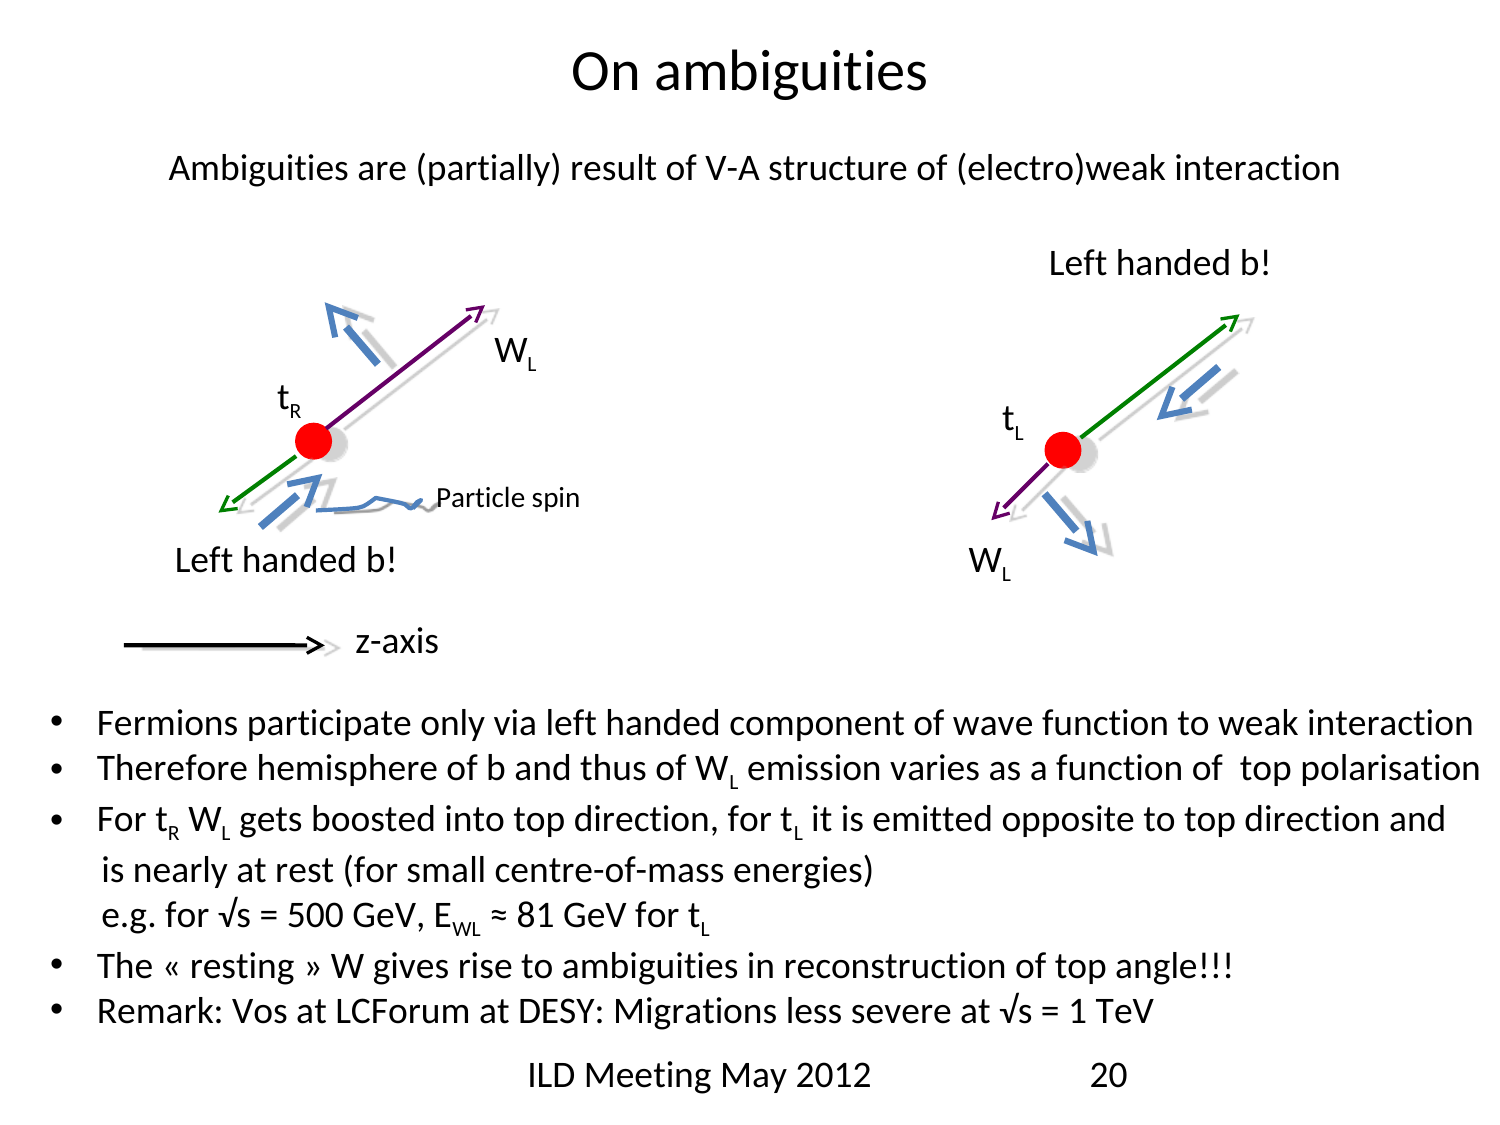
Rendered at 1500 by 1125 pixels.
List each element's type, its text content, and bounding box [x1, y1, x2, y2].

title On ambiguities [75, 0, 1426, 161]
text_box Particle spin [421, 470, 596, 521]
text_box WL [953, 527, 1027, 594]
text_box z-axis [340, 608, 455, 669]
text_box [295, 423, 332, 459]
text_box Left handed b! [1034, 230, 1288, 291]
text_box [1045, 432, 1081, 468]
text_box Ambiguities are (partially) result of V-A structure of (electro)weak interaction [153, 135, 1358, 197]
text_box Left handed b! [160, 527, 413, 588]
text_box tR [262, 364, 317, 431]
text_box Fermions participate only via left handed component of wave function to weak interaction Therefore hemisphere of b and thus of WL emission varies as a function of top polarisation For tR WL gets boosted into top direction, for tL it is emitted opposite to top direction and is nearly at rest (for small centre-of-mass energies) e.g. for √s = 500 GeV, EWL ≈ 81 GeV for tL The « resting » W gives rise to ambiguities in reconstruction of top angle!!! Remark: Vos at LCForum at DESY: Migrations less severe at √s = 1 TeV [35, 690, 1497, 1039]
text_box WL [479, 317, 552, 384]
text_box tL [987, 385, 1039, 452]
